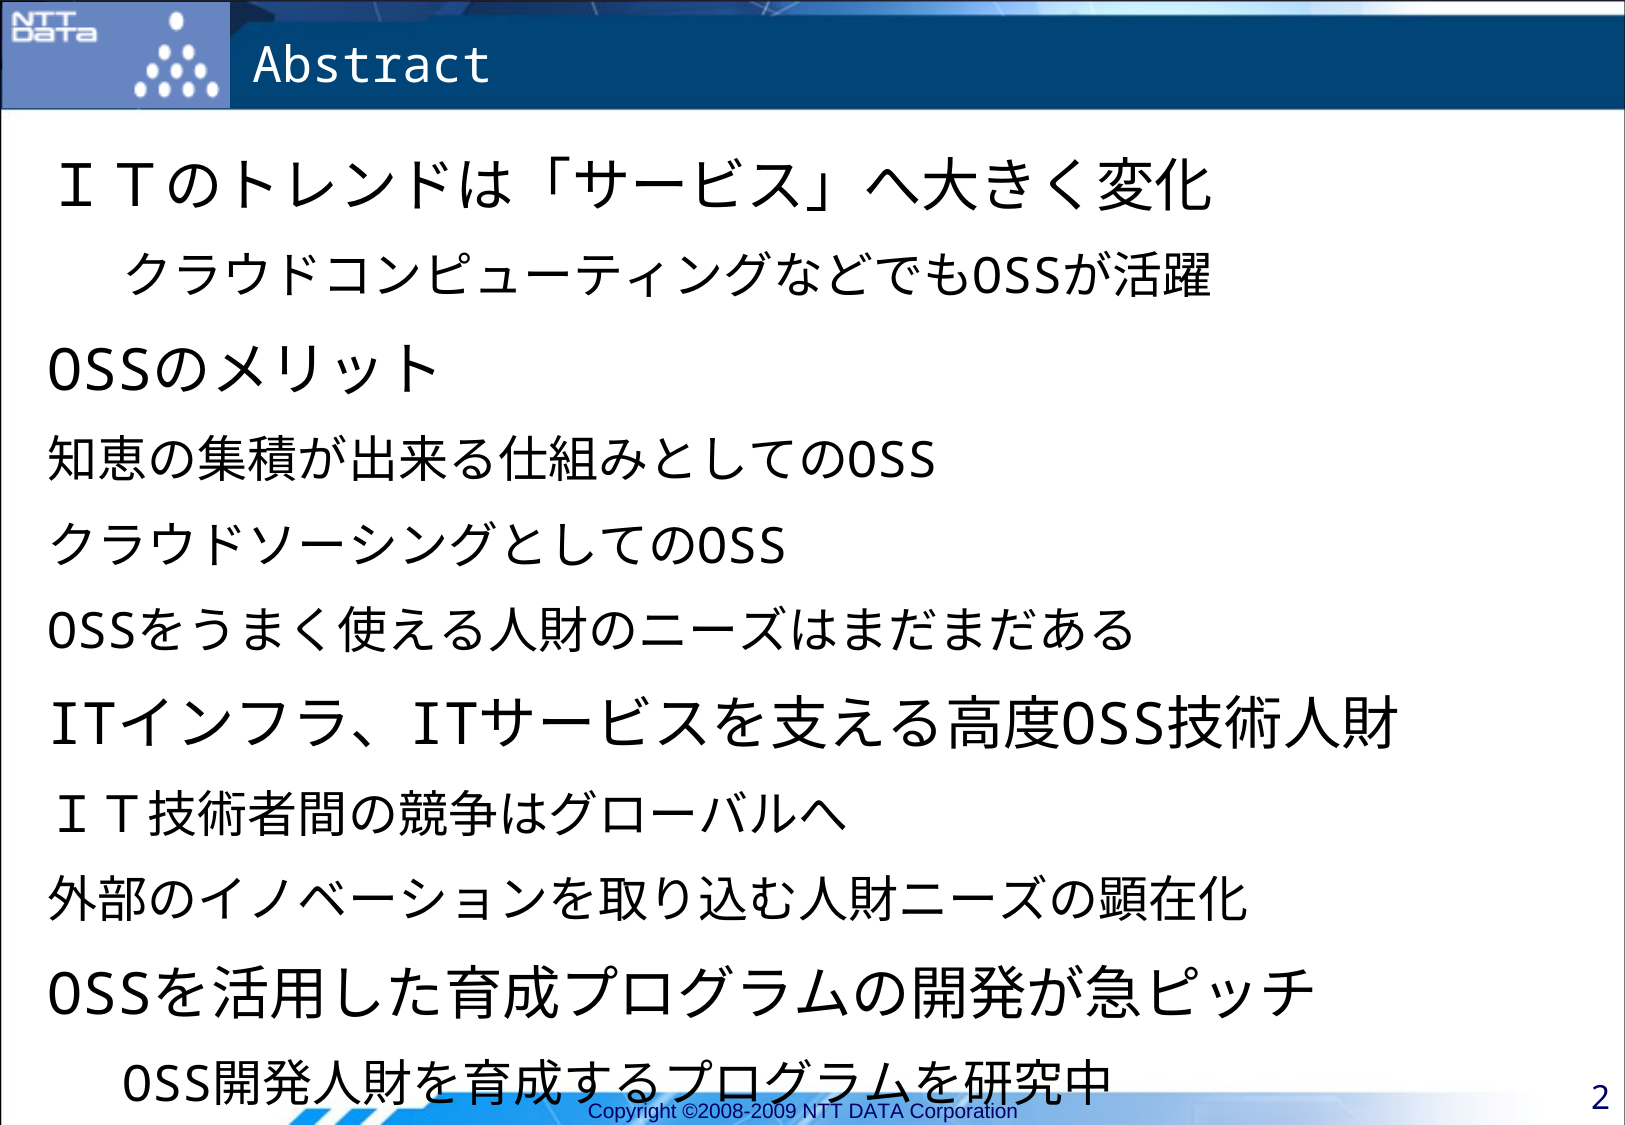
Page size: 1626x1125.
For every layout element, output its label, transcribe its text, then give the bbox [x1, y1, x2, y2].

list ＩＴのトレンドは「サービス」へ大きく変化 クラウドコンピューティングなどでもOSSが活躍 OSSのメリット 知恵の集積が出来る仕組みとしてのOSS クラウドソーシングとしてのOSS OSSをうまく使える人財のニーズはまだまだある ITインフラ、ITサービスを支える高度OSS技術人財 ＩＴ技術者間の競争はグローバルへ 外部のイノベーションを取り込む人財ニーズの顕在化 OSSを活用した育成プログラムの開発が急ピッチ OSS開発人財を育成するプログラムを研究中 [33, 131, 1496, 1059]
title Abstract [246, 22, 1625, 105]
picture [0, 0, 1626, 1125]
